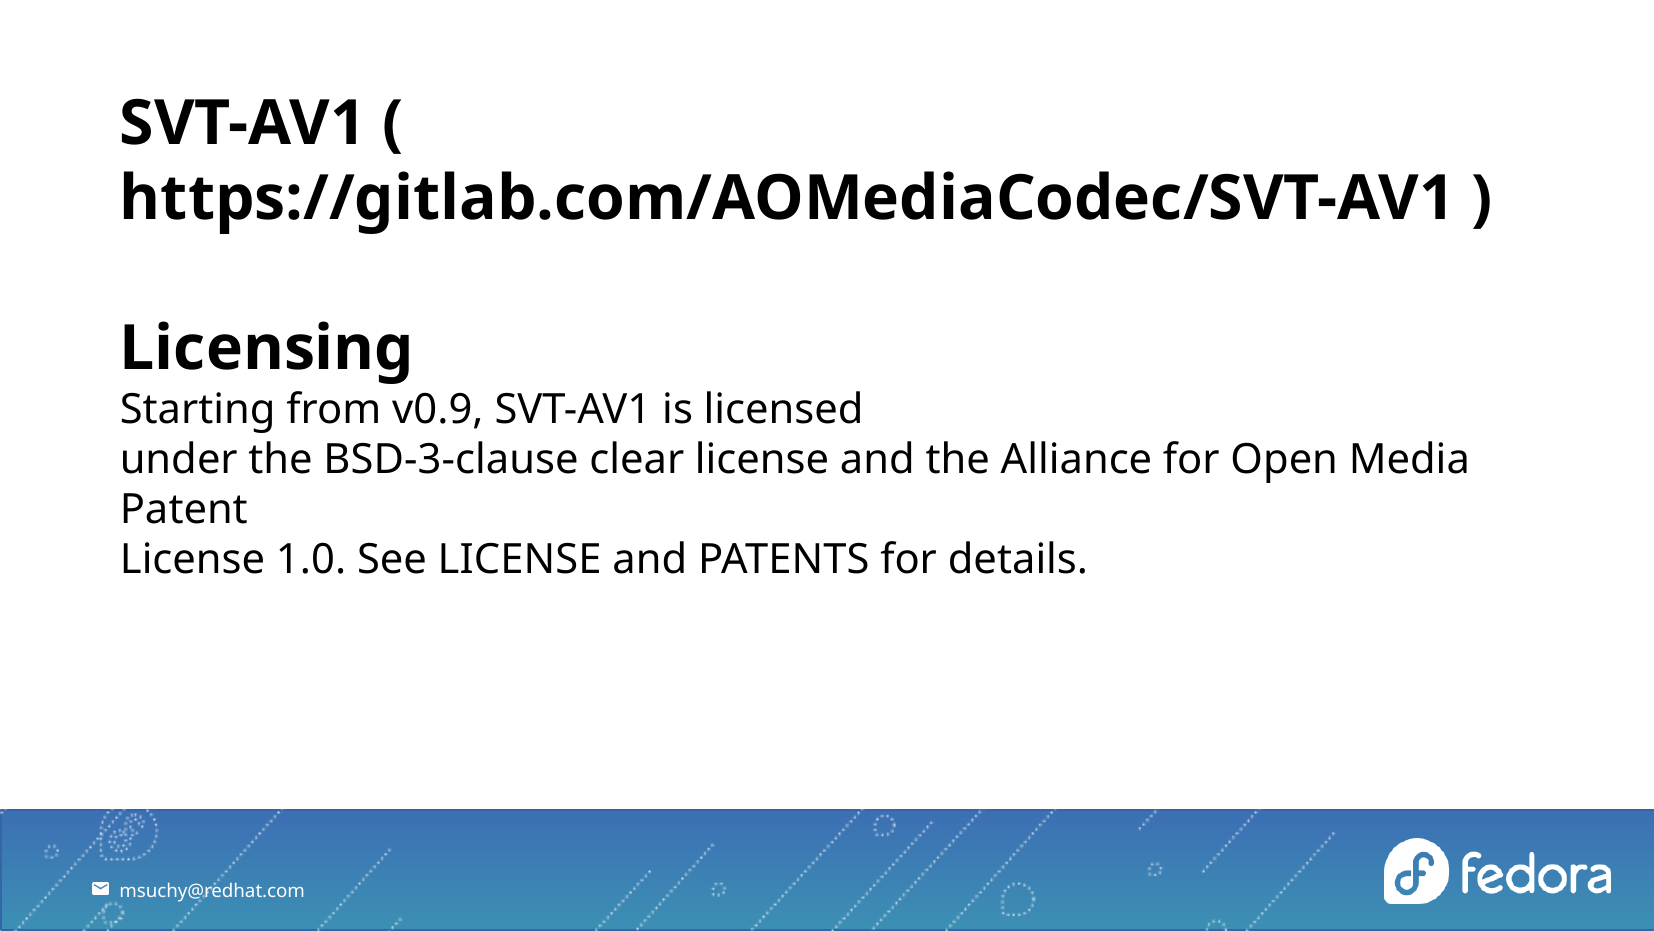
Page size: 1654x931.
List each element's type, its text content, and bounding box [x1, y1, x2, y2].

picture [0, 484, 1374, 931]
picture [1384, 838, 1611, 904]
text_box SVT-AV1 ( https://gitlab.com/AOMediaCodec/SVT-AV1 ) Licensing Starting from v0.9, SVT-AV1 is licensed under the BSD-3-clause clear license and the Alliance for Open Media Patent License 1.0. See LICENSE and PATENTS for details. [104, 75, 1620, 792]
